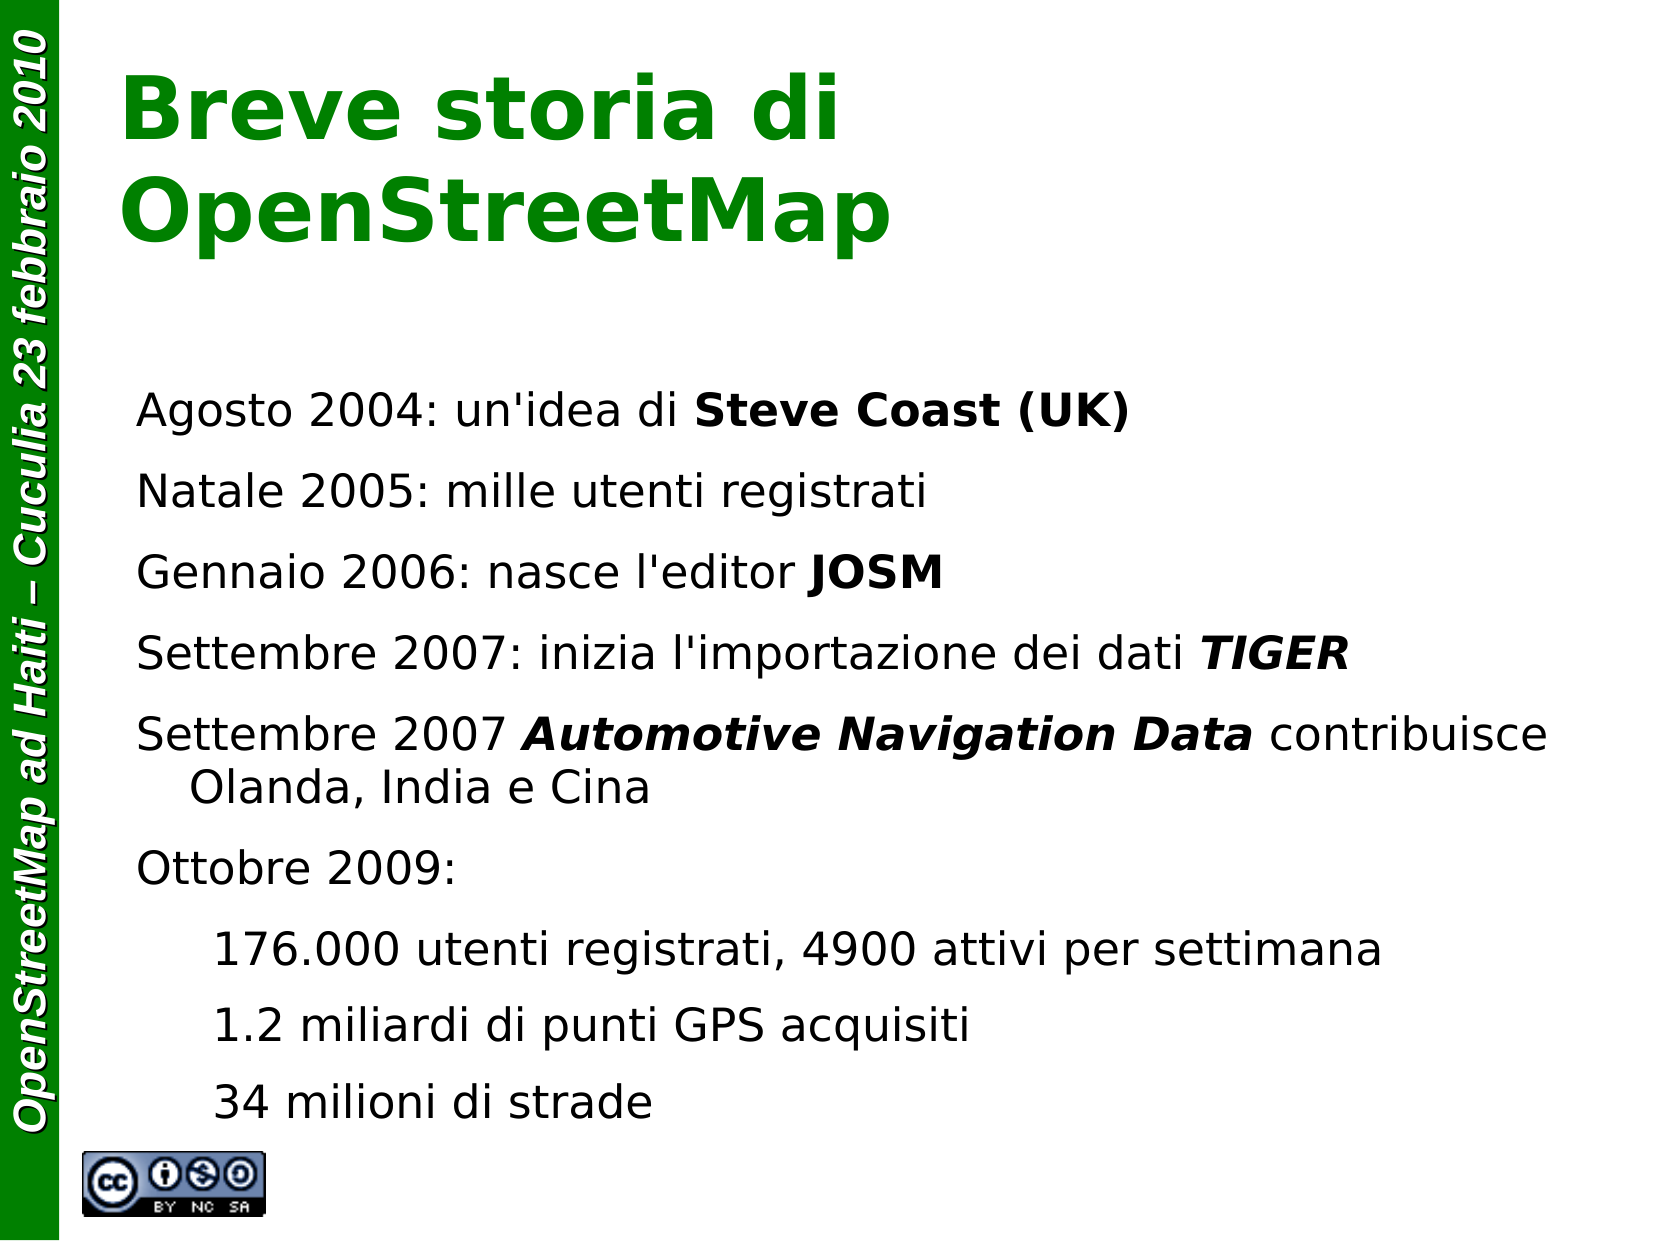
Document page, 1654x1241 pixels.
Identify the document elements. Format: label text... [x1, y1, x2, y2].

picture [82, 1151, 266, 1217]
title Breve storia di OpenStreetMap [118, 58, 1394, 263]
list Agosto 2004: un'idea di Steve Coast (UK) Natale 2005: mille utenti registrati Gennaio 2006: nasce l'editor JOSM Settembre 2007: inizia l'importazione dei dati TIGER Settembre 2007 Automotive Navigation Data contribuisce Olanda, India e Cina Ottobre 2009: 176.000 utenti registrati, 4900 attivi per settimana 1.2 miliardi di punti GPS acquisiti 34 milioni di strade [118, 383, 1571, 1130]
